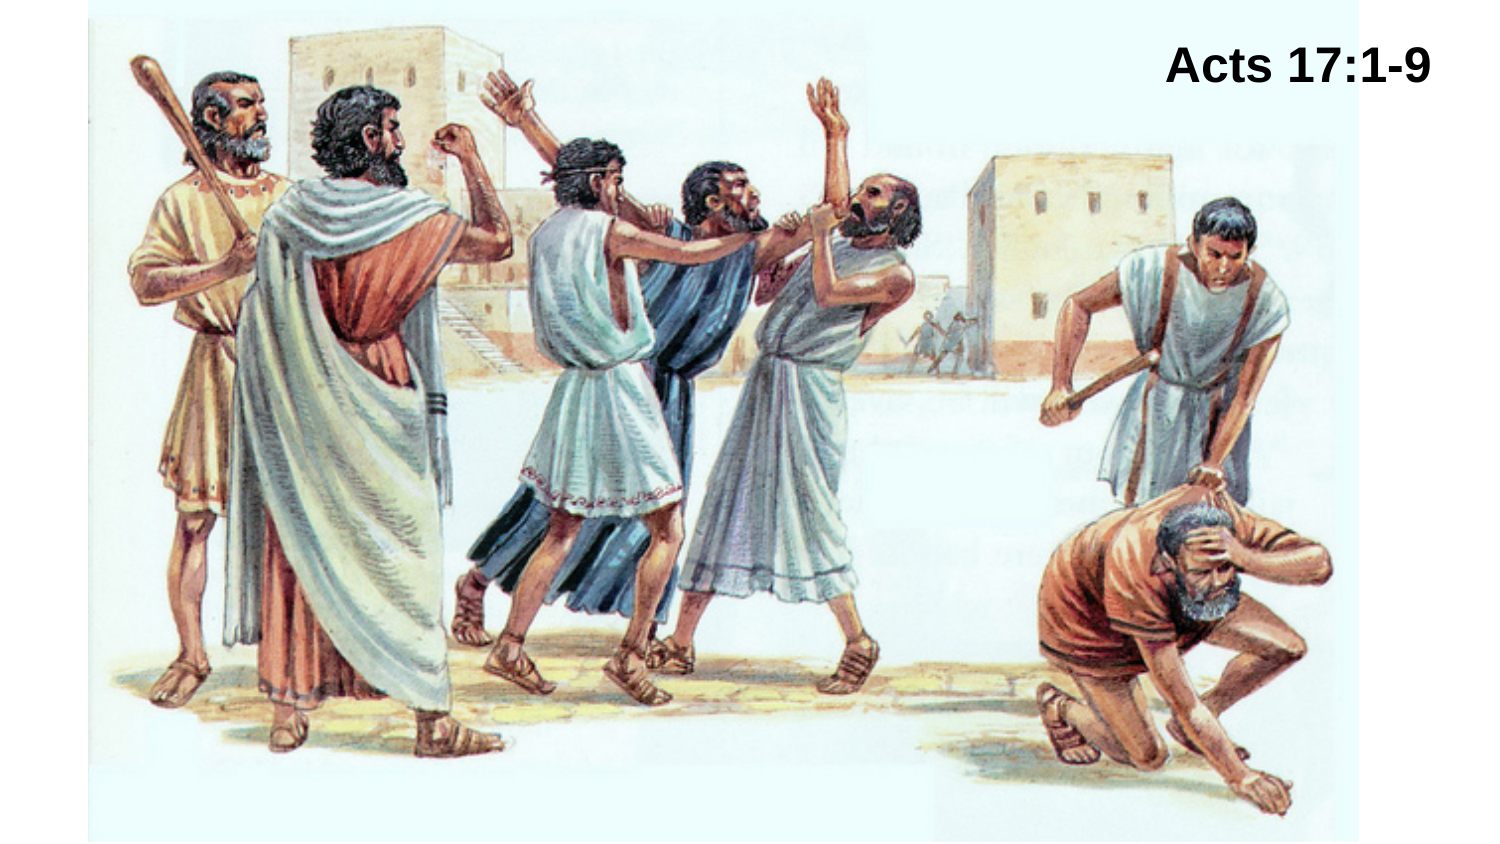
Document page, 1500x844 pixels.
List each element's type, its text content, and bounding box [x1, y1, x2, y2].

picture [88, 0, 1359, 842]
text_box Acts 17:1-9 [1150, 29, 1477, 101]
